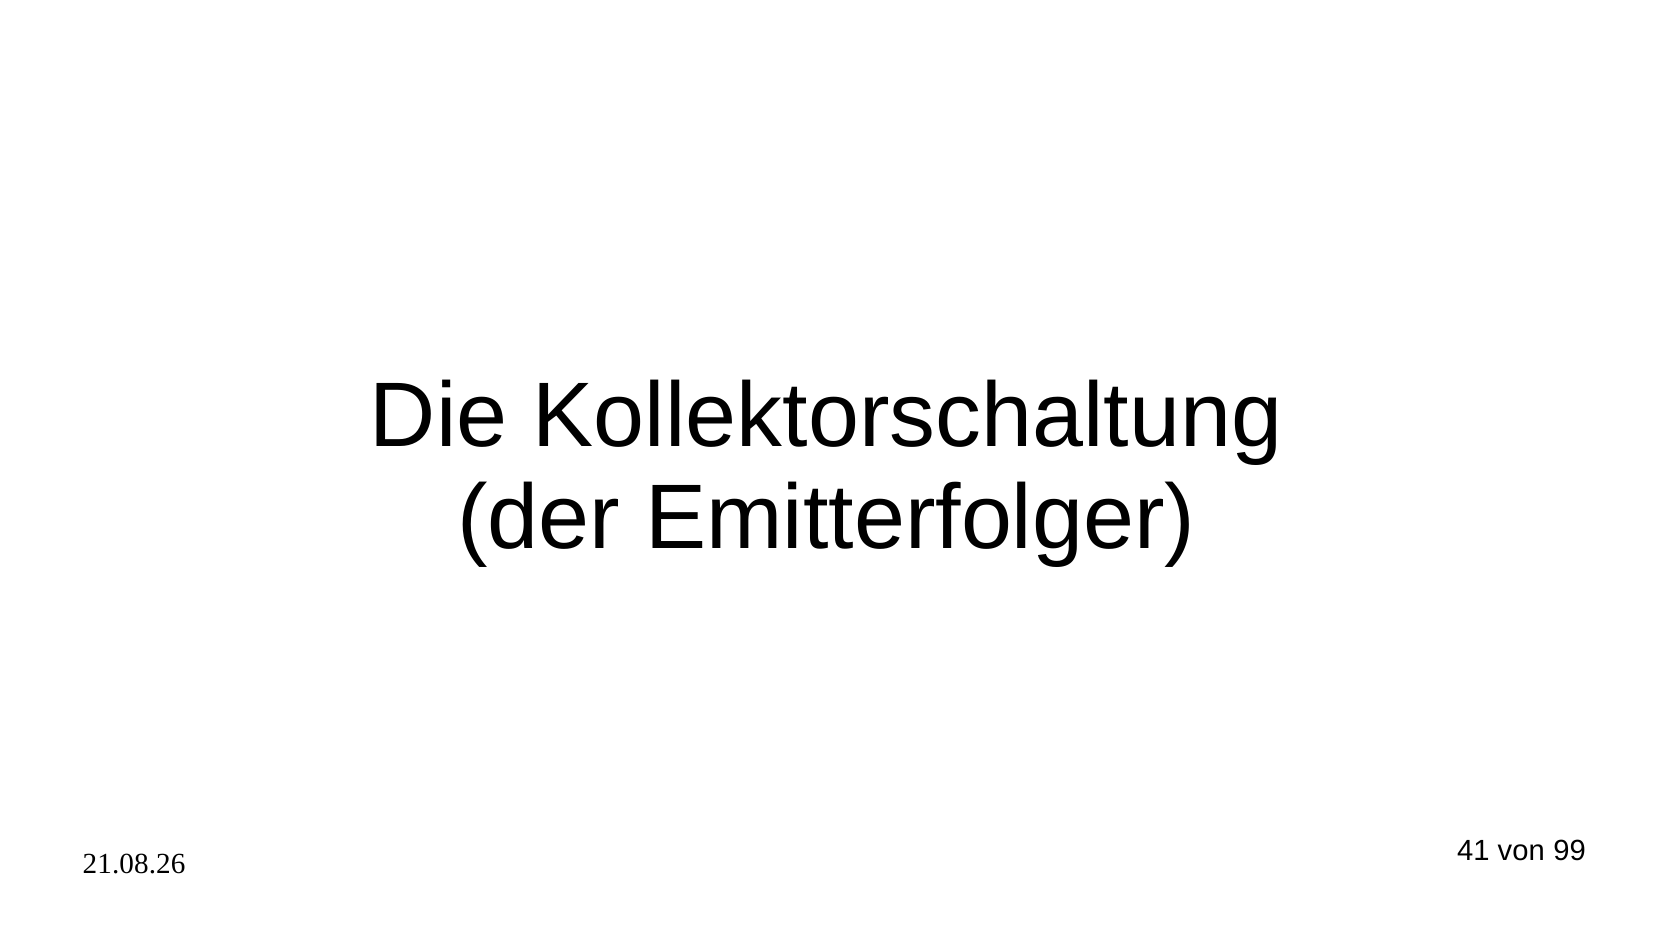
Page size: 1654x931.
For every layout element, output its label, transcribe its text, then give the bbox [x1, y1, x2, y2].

title Die Kollektorschaltung (der Emitterfolger) [82, 363, 1571, 569]
